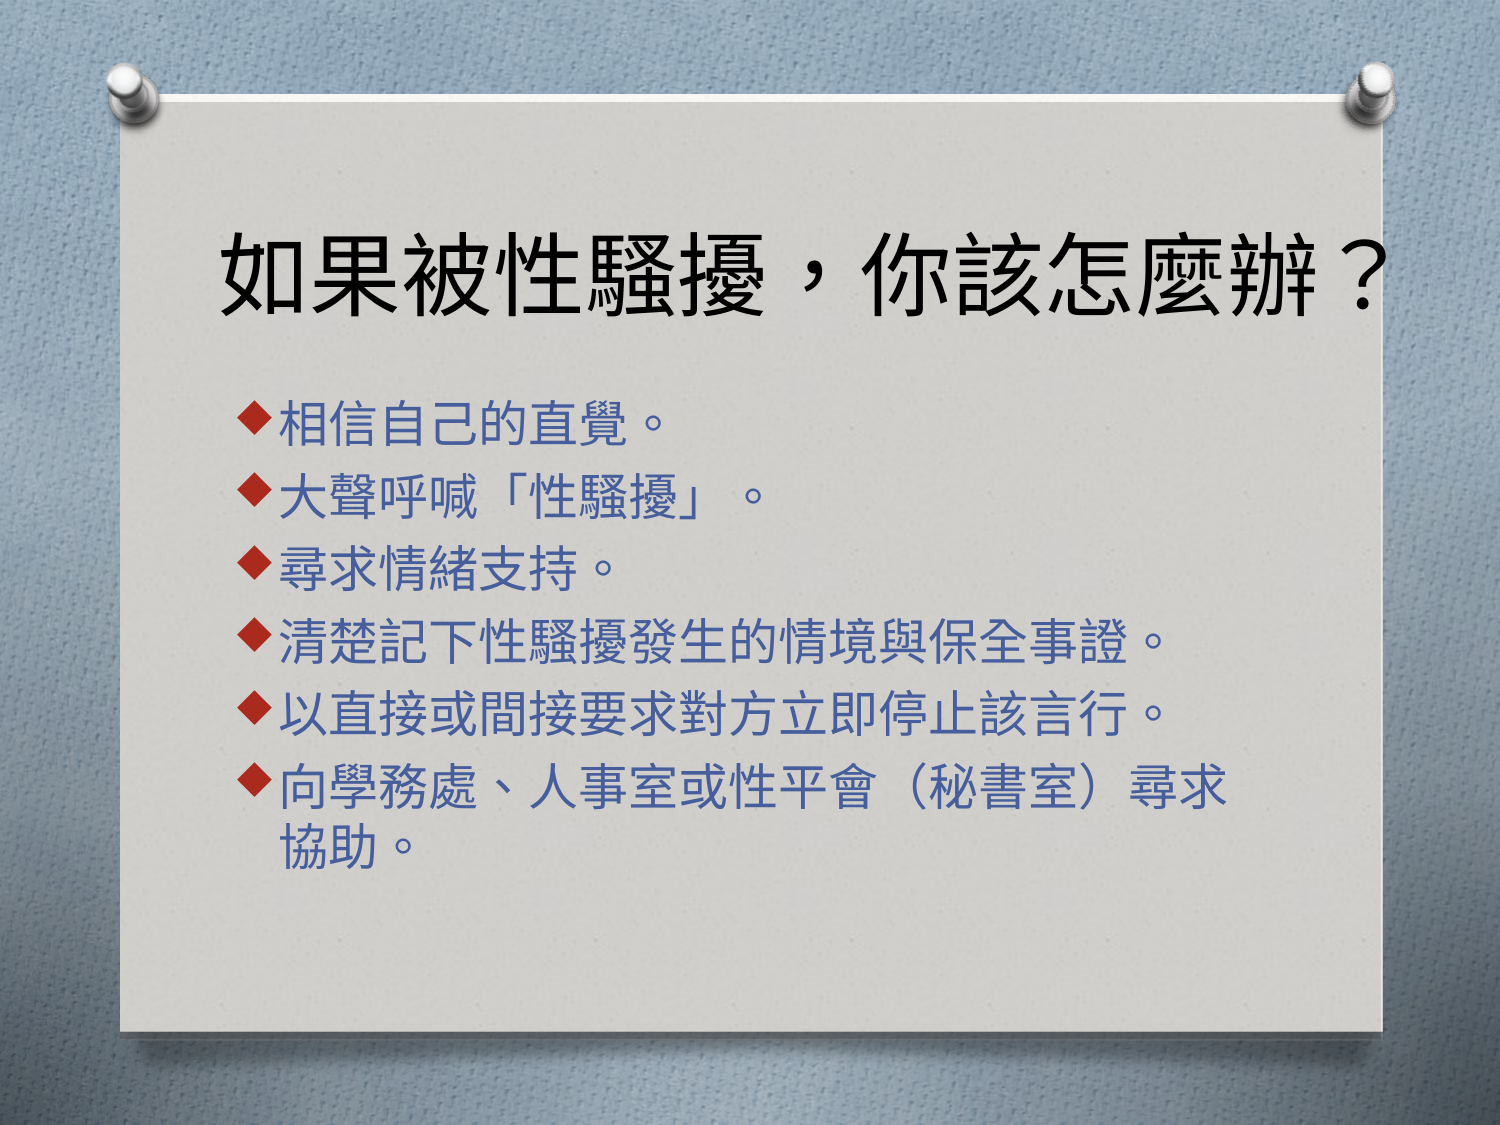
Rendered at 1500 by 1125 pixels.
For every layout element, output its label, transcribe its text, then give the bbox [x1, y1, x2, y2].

picture [0, 0, 1500, 1125]
list 相信自己的直覺。 大聲呼喊「性騷擾」。 尋求情緒支持。 清楚記下性騷擾發生的情境與保全事證。 以直接或間接要求對方立即停止該言行。 向學務處、人事室或性平會（秘書室）尋求協助。 [218, 385, 1282, 905]
title 如果被性騷擾，你該怎麼辦？ [159, 184, 1378, 336]
